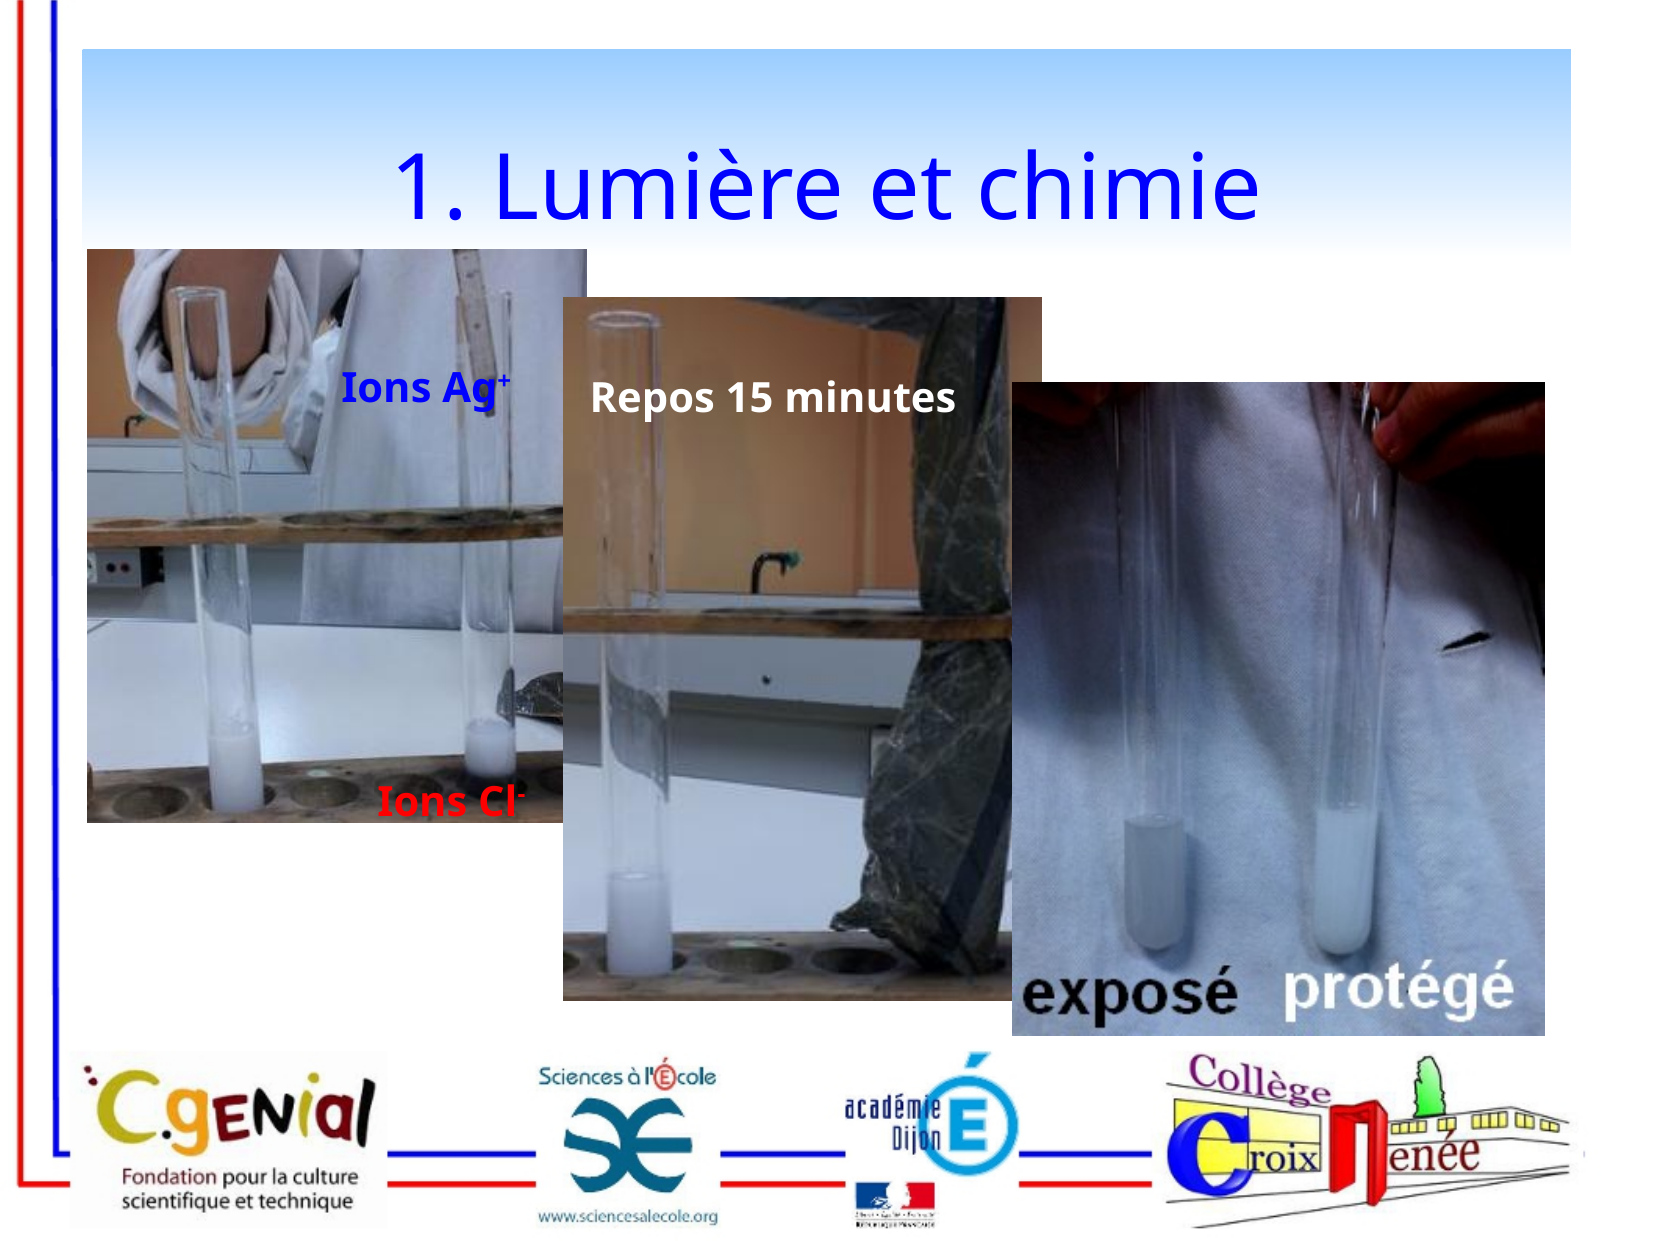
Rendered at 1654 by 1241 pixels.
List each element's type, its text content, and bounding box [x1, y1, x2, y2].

title 1. Lumière et chimie [82, 49, 1571, 257]
picture [0, 0, 1654, 1241]
text_box Ions Ag+ [326, 350, 563, 417]
text_box Ions Cl- [362, 764, 563, 830]
text_box Repos 15 minutes [574, 360, 1042, 426]
